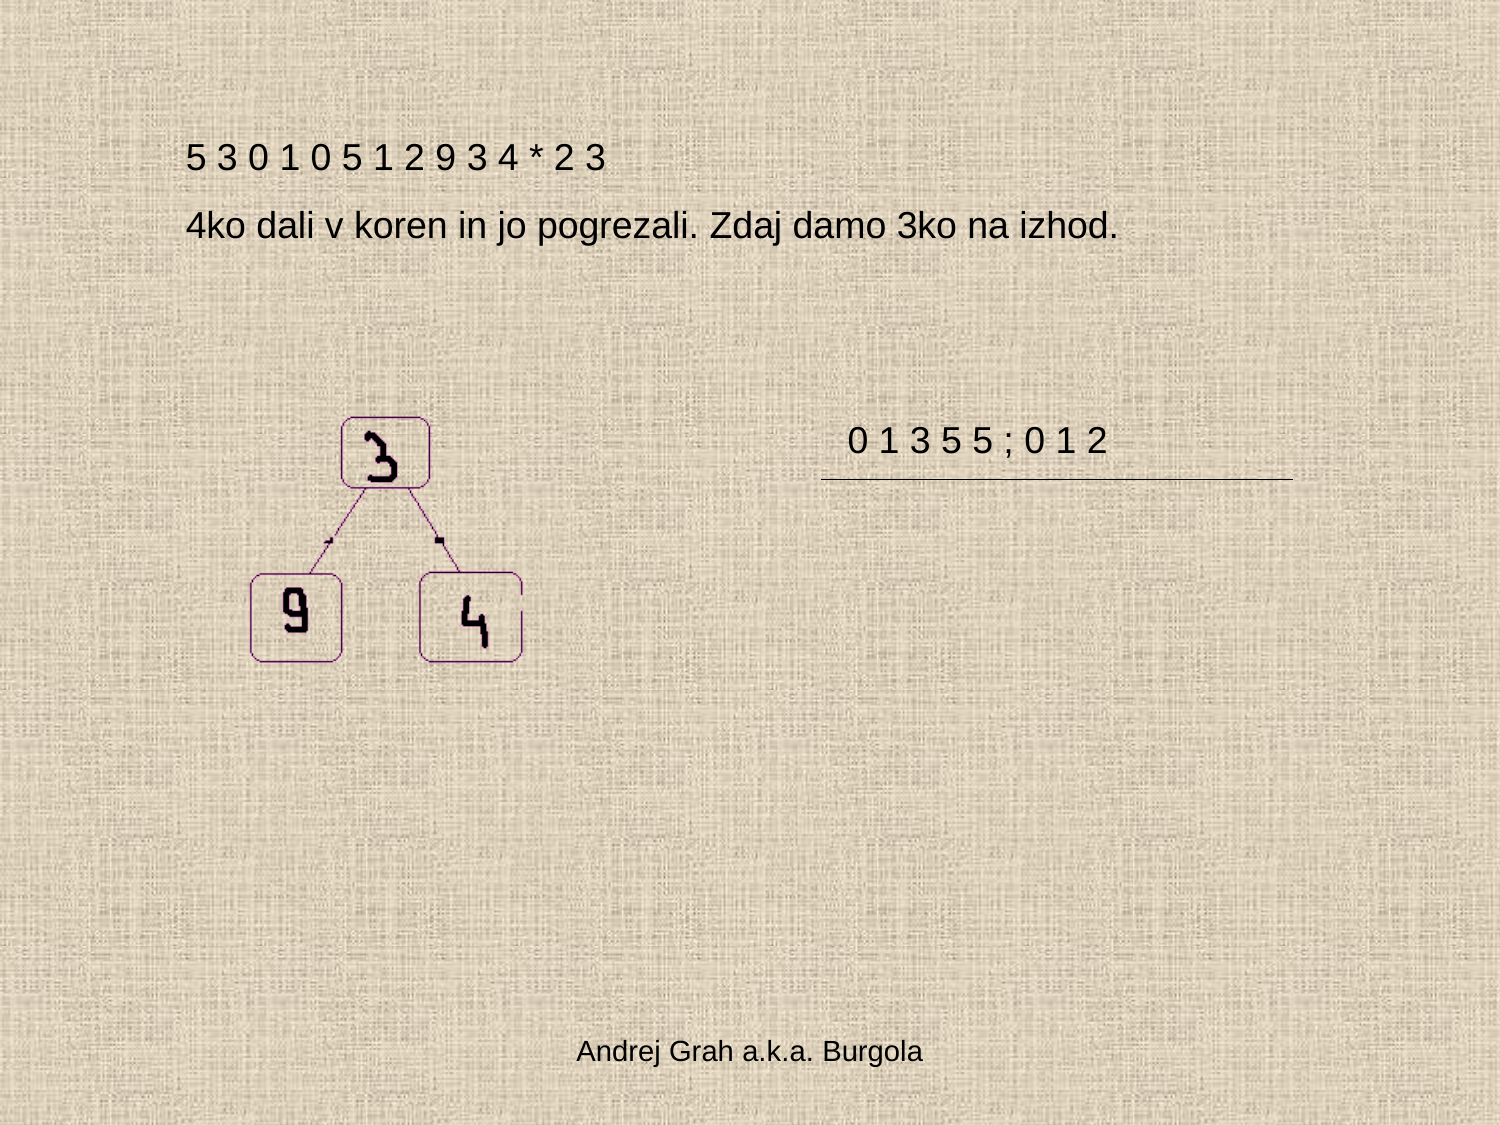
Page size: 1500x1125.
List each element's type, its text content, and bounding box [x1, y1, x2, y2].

text_box Andrej Grah a.k.a. Burgola [512, 1024, 988, 1103]
picture [0, 0, 1500, 1125]
text_box 0 1 3 5 5 ; 0 1 2 [832, 408, 1258, 470]
text_box 5 3 0 1 0 5 1 2 9 3 4 * 2 3 4ko dali v koren in jo pogrezali. Zdaj damo 3ko na izhod. [171, 125, 1235, 255]
